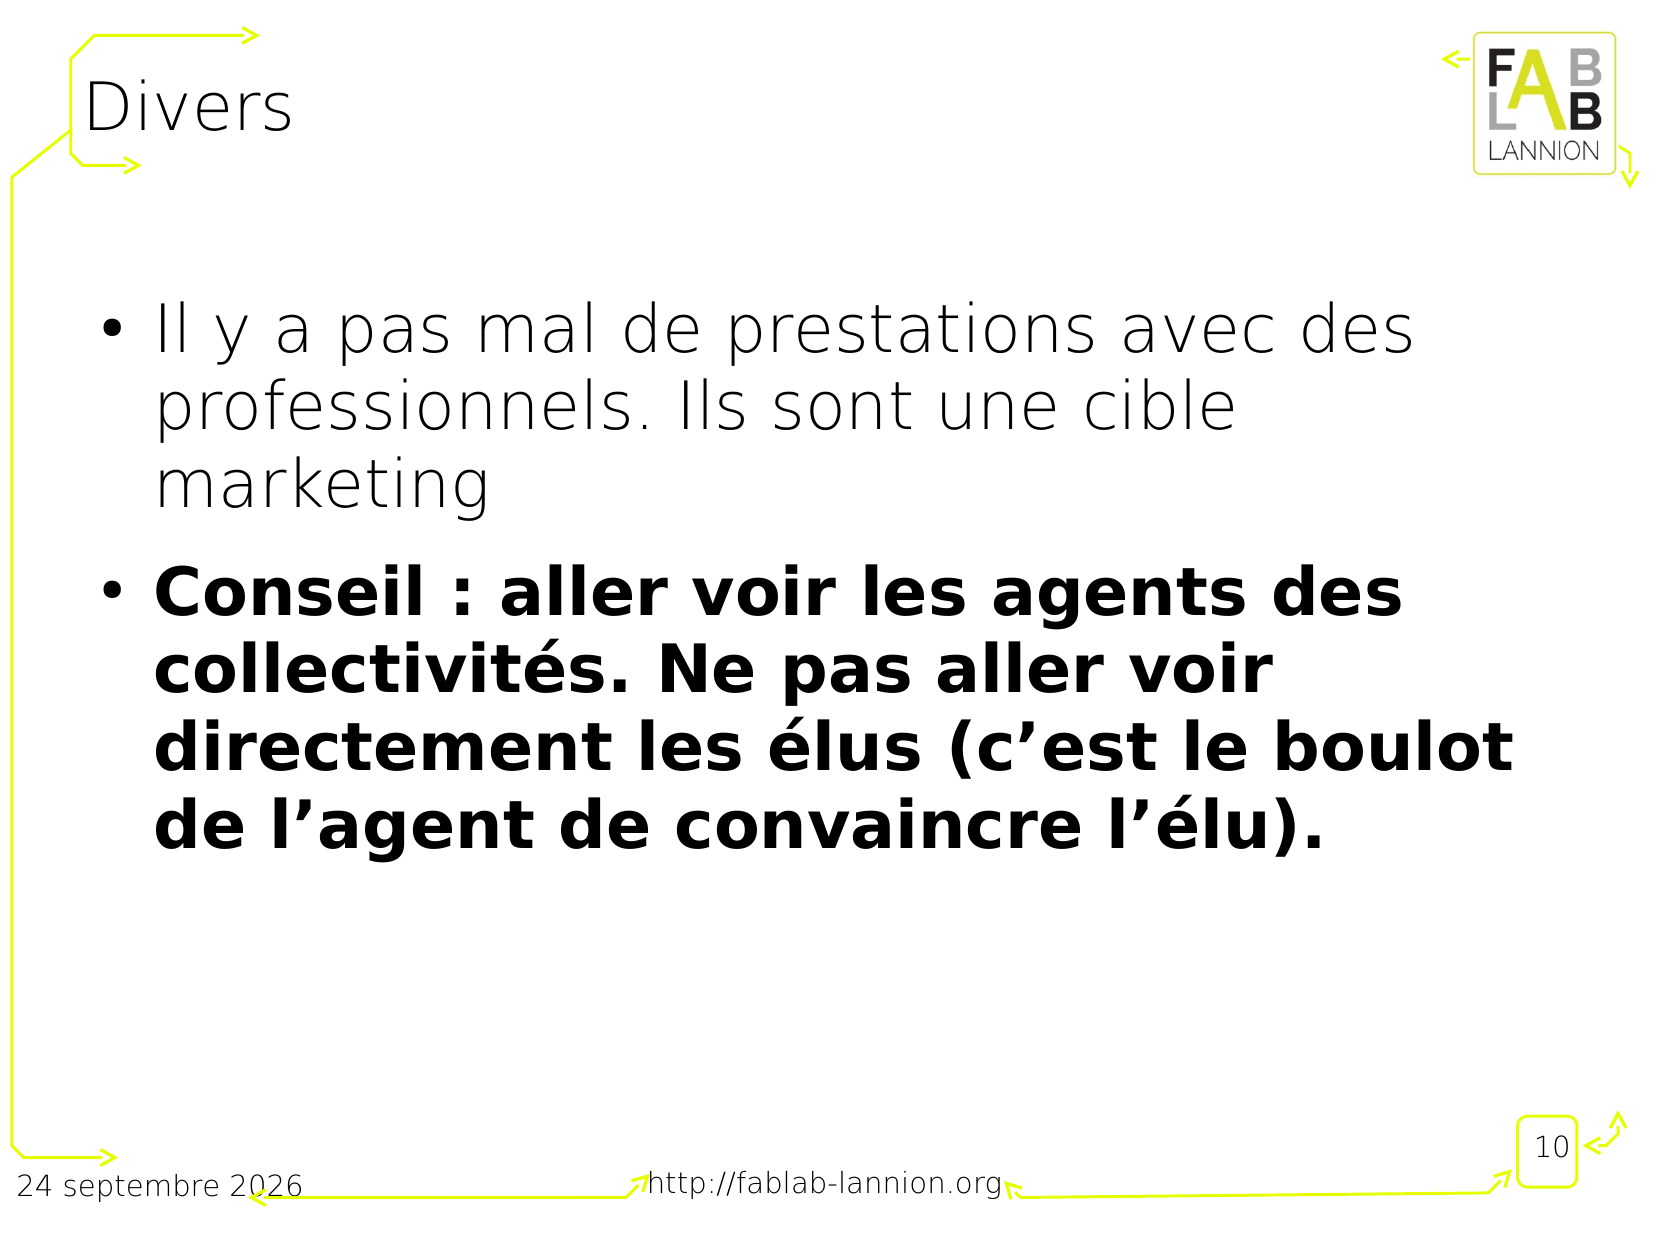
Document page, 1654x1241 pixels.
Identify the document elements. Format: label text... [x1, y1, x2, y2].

list Il y a pas mal de prestations avec des professionnels. Ils sont une cible marketing Conseil : aller voir les agents des collectivités. Ne pas aller voir directement les élus (c’est le boulot de l’agent de convaincre l’élu). [82, 290, 1571, 1010]
picture [1470, 29, 1619, 178]
title Divers [82, 49, 1441, 166]
